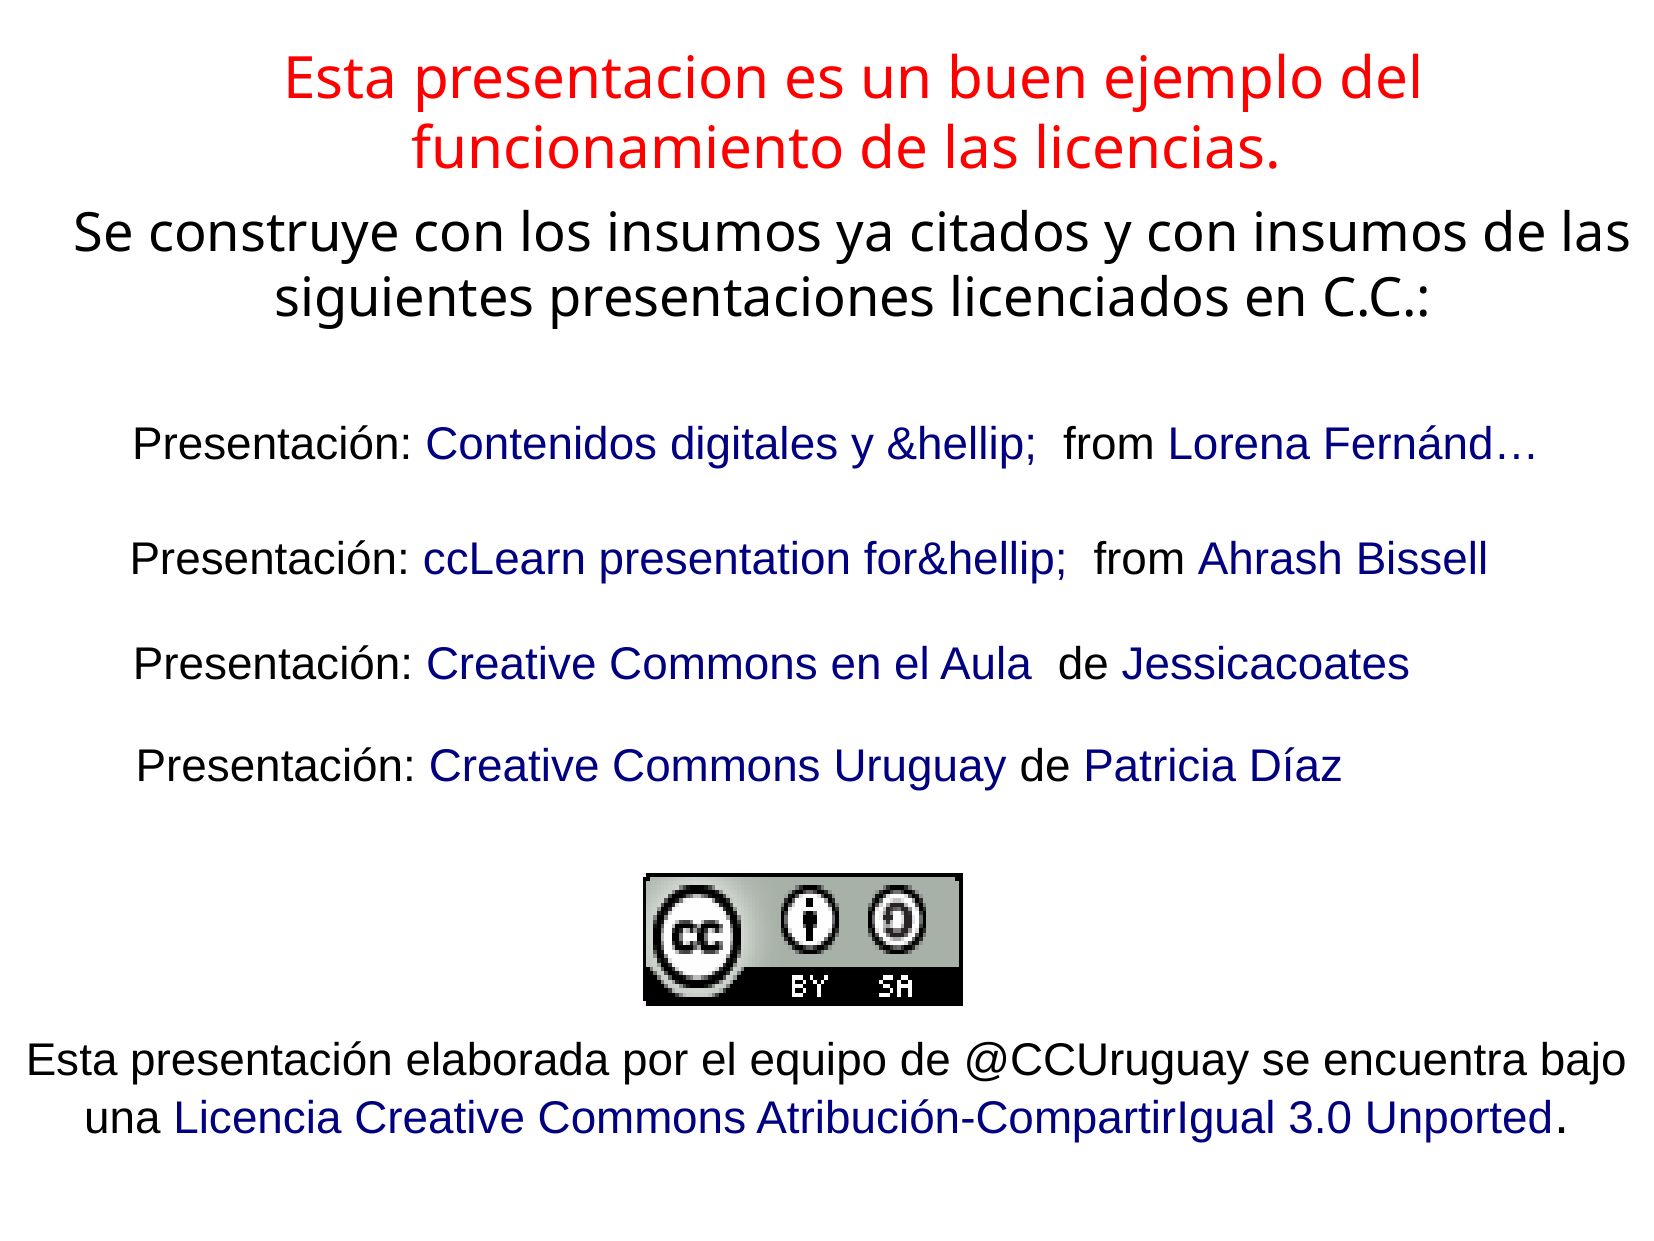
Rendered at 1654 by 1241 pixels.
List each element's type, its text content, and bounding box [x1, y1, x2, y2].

text_box Presentación: Creative Commons Uruguay de Patricia Díaz [120, 732, 1621, 799]
text_box Esta presentacion es un buen ejemplo del funcionamiento de las licencias. Se construye con los insumos ya citados y con insumos de las siguientes presentaciones licenciados en C.C.: [53, 32, 1654, 335]
text_box Presentación: Contenidos digitales y &hellip; from Lorena Fernánd… [117, 410, 1654, 477]
picture [643, 873, 963, 1006]
text_box Presentación: ccLearn presentation for&hellip; from Ahrash Bissell [114, 525, 1619, 593]
text_box Esta presentación elaborada por el equipo de @CCUruguay se encuentra bajo una Licencia Creative Commons Atribución-CompartirIgual 3.0 Unported. [0, 1026, 1654, 1153]
text_box Presentación: Creative Commons en el Aula de Jessicacoates [118, 630, 1619, 698]
